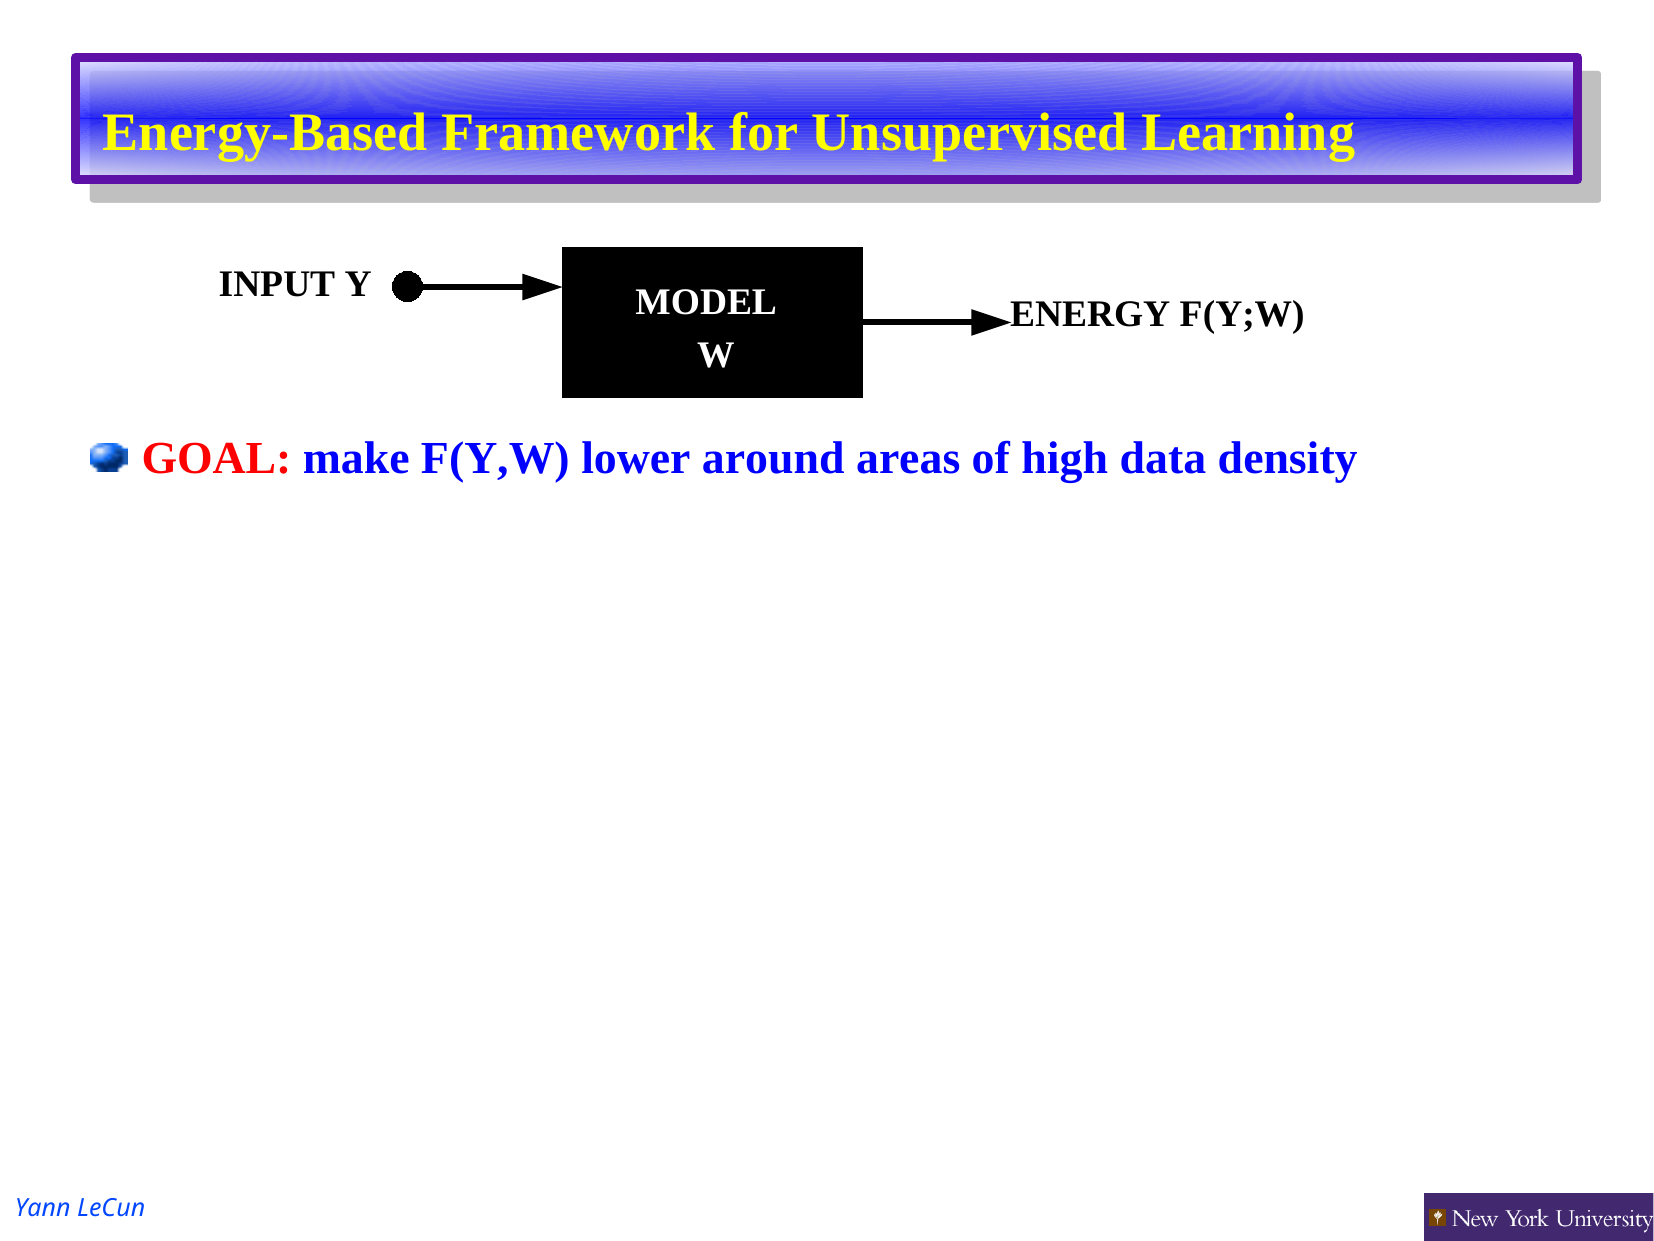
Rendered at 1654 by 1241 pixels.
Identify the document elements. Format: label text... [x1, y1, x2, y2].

text_box INPUT Y [218, 263, 407, 313]
text_box ENERGY F(Y;W) [1010, 292, 1463, 342]
text_box [562, 247, 863, 398]
picture [1424, 1193, 1654, 1241]
title Energy-Based Framework for Unsupervised Learning [75, 57, 1578, 180]
text_box [407, 271, 423, 302]
list GOAL: make F(Y,W) lower around areas of high data density [90, 432, 1579, 996]
text_box MODEL W [590, 280, 841, 391]
